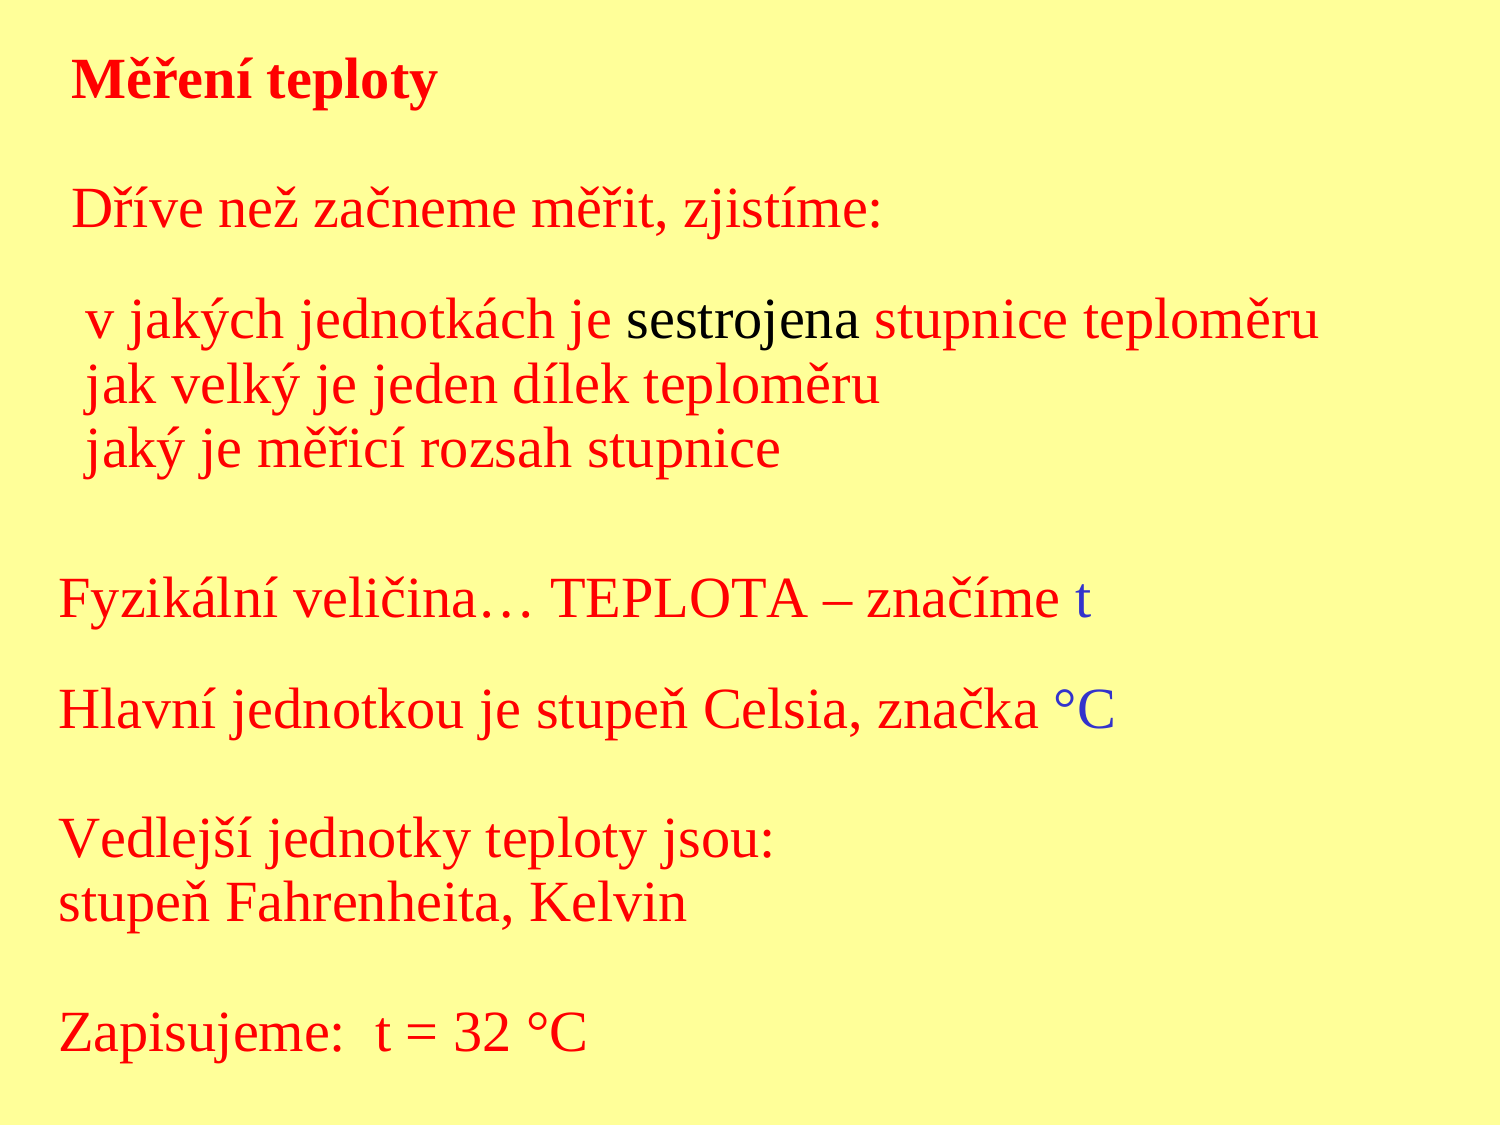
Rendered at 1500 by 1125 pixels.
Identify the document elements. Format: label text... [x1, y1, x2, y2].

text_box Fyzikální veličina… TEPLOTA – značíme t Hlavní jednotkou je stupeň Celsia, značka °C Vedlejší jednotky teploty jsou: stupeň Fahrenheita, Kelvin Zapisujeme: t = 32 °C [0, 493, 1500, 1125]
text_box Měření teploty Dříve než začneme měřit, zjistíme: v jakých jednotkách je sestrojena stupnice teploměru jak velký je jeden dílek teploměru jaký je měřicí rozsah stupnice [56, 38, 1335, 493]
